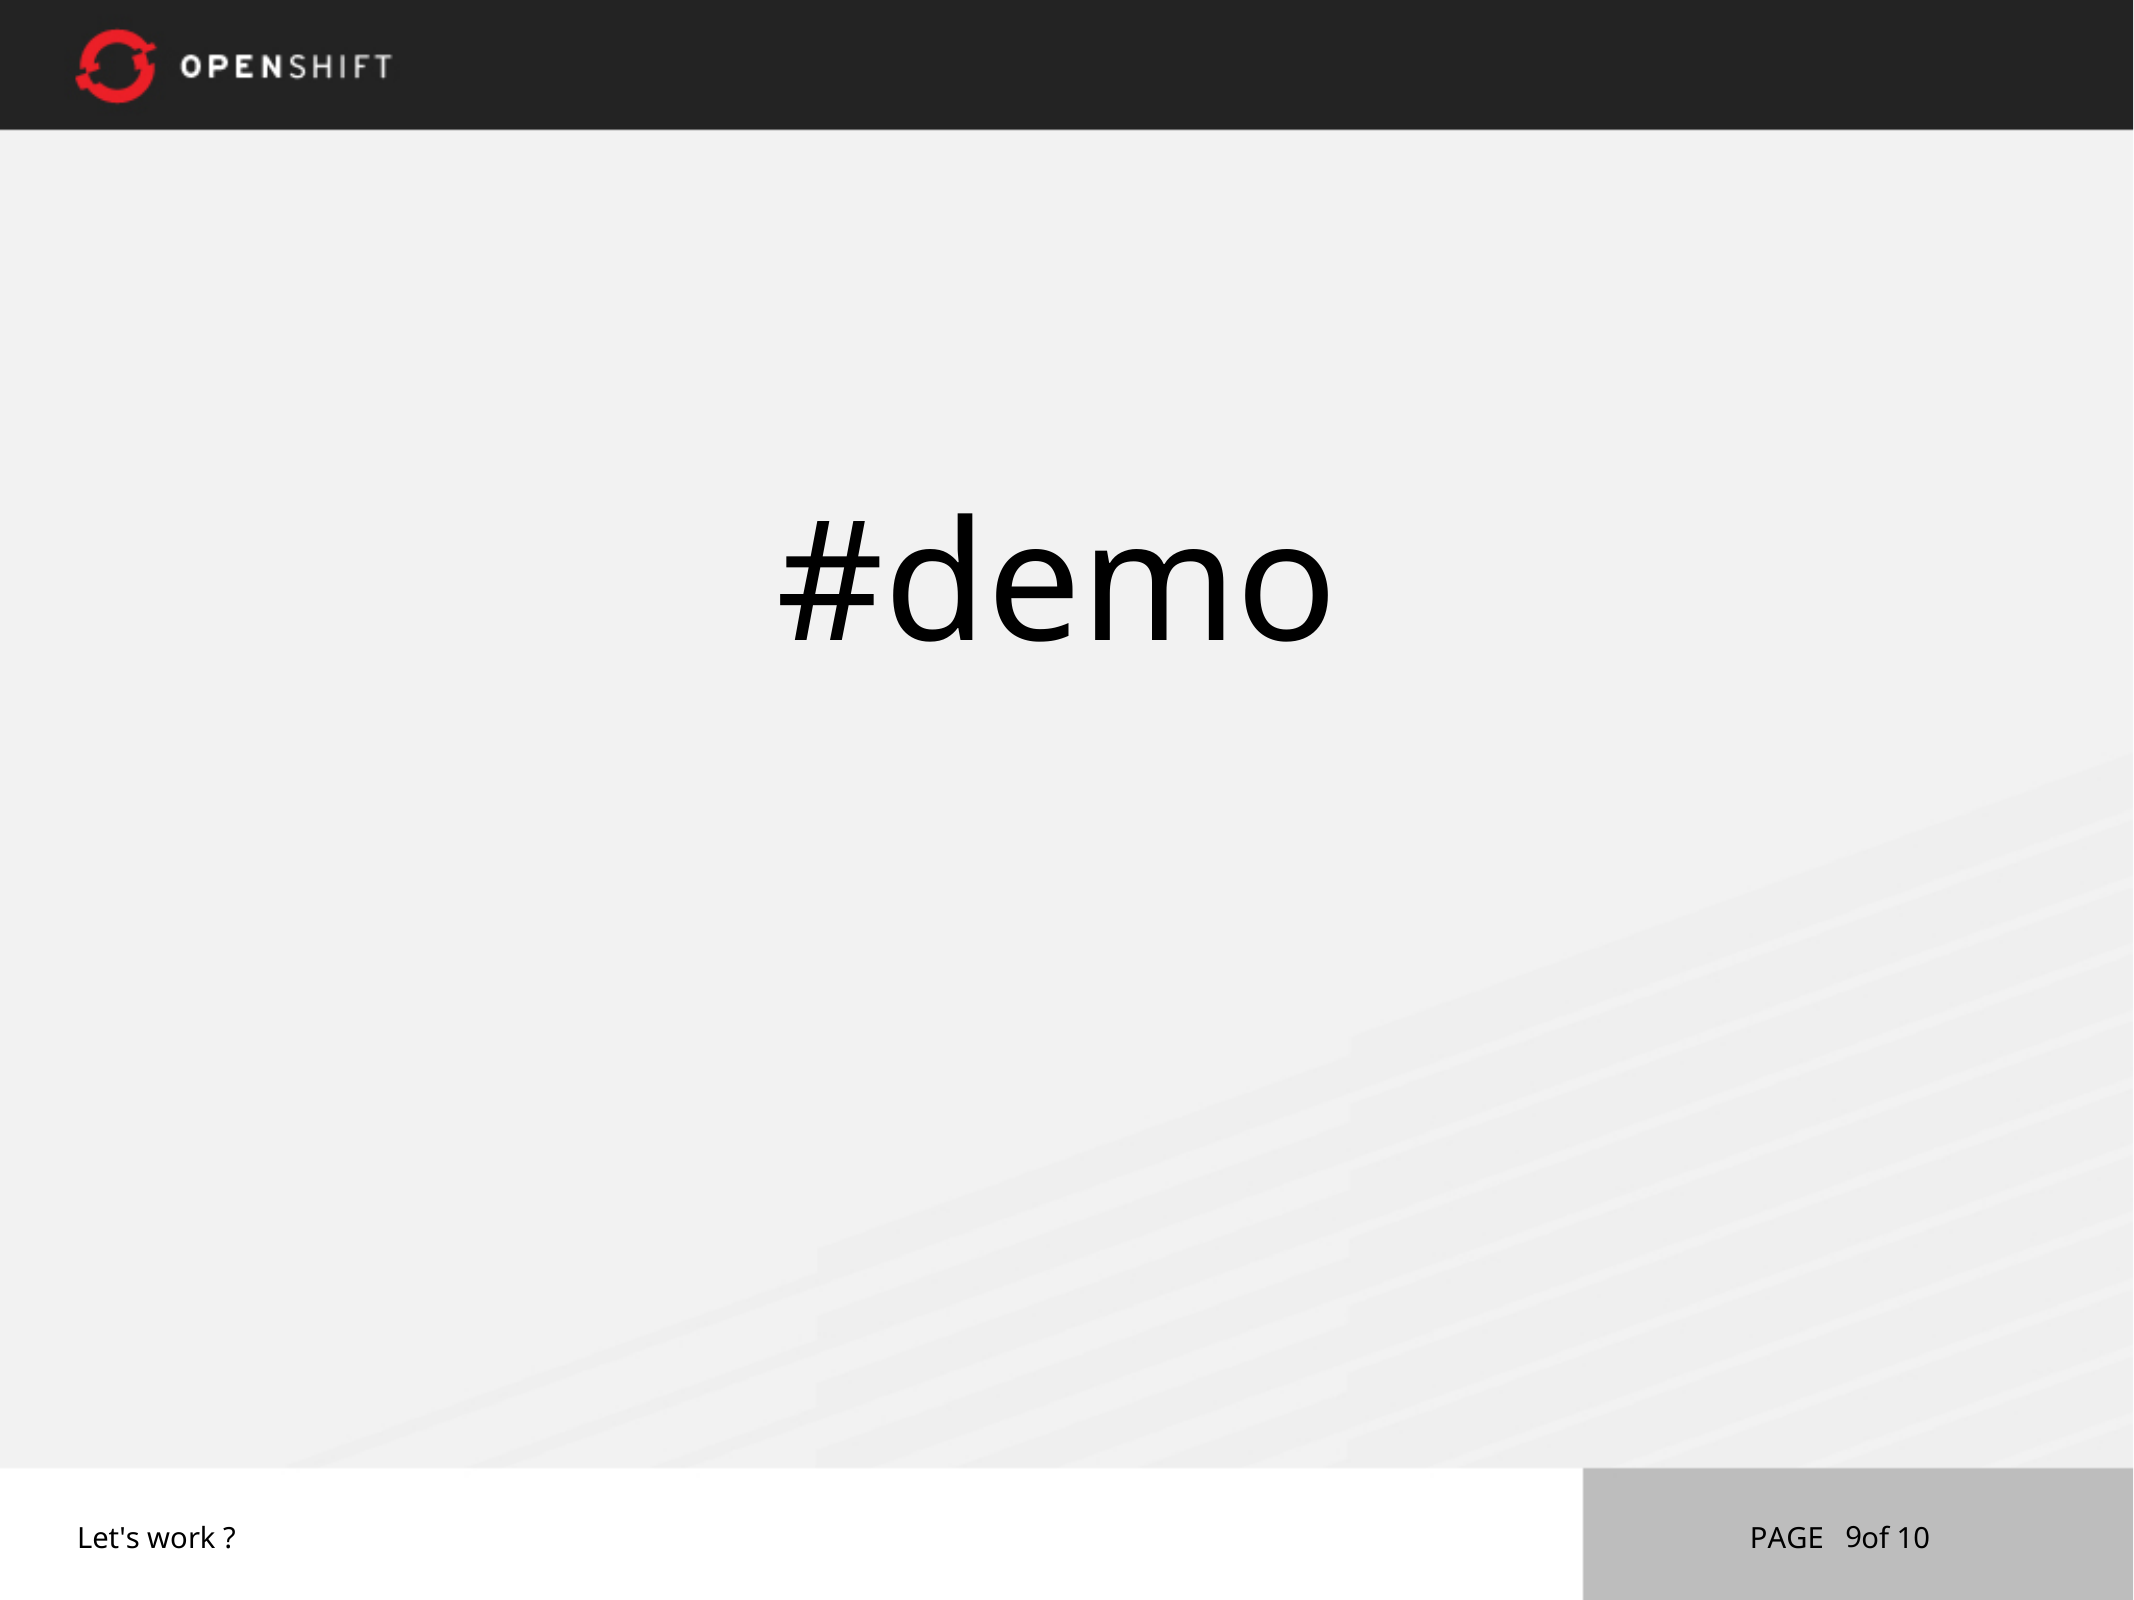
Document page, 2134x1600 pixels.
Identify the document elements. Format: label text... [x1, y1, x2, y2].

text_box PAGE of 10 [1749, 1509, 2134, 1564]
text_box Let's work ? [77, 1510, 1184, 1563]
picture [0, 0, 2134, 1600]
text_box #demo [135, 116, 1981, 1019]
